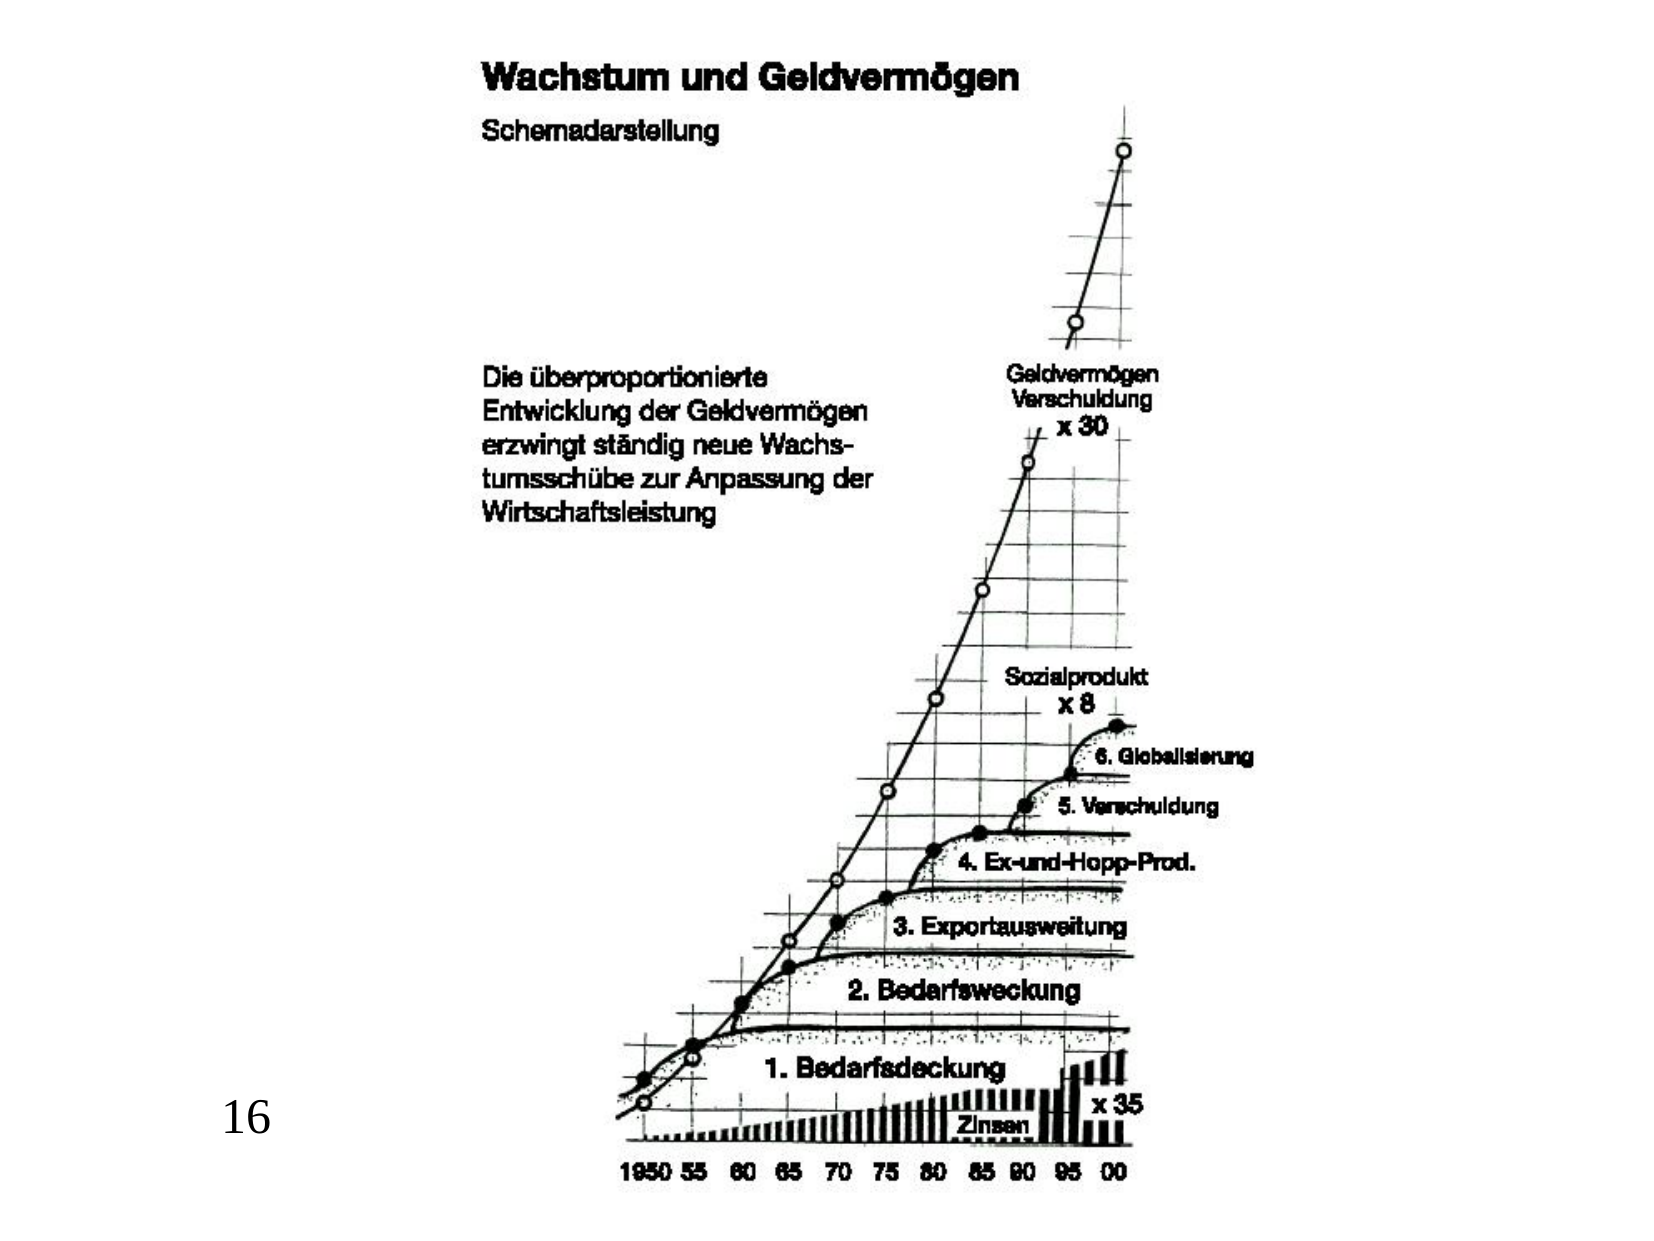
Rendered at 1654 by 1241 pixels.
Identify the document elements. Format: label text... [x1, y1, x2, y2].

picture [471, 47, 1272, 1203]
text_box <Nummer> [221, 1089, 456, 1151]
